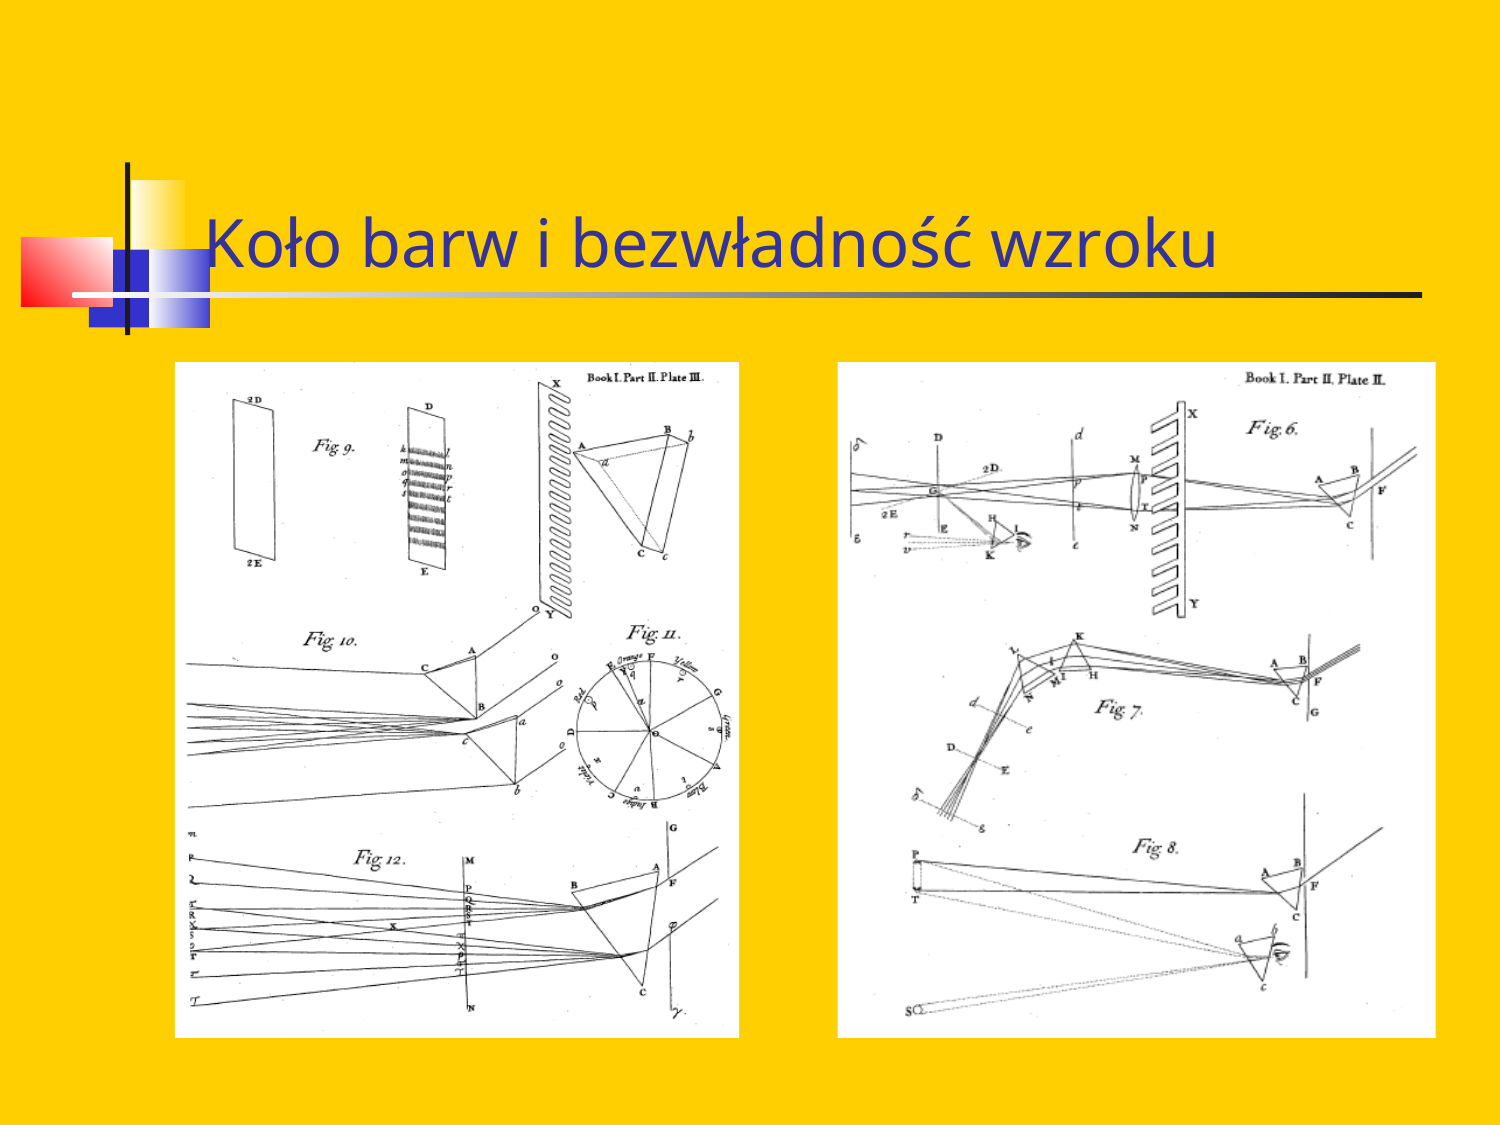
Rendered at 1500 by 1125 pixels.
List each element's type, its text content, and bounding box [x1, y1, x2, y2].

title Koło barw i bezwładność wzroku [188, 101, 1468, 289]
picture [174, 362, 740, 1038]
picture [837, 362, 1436, 1038]
